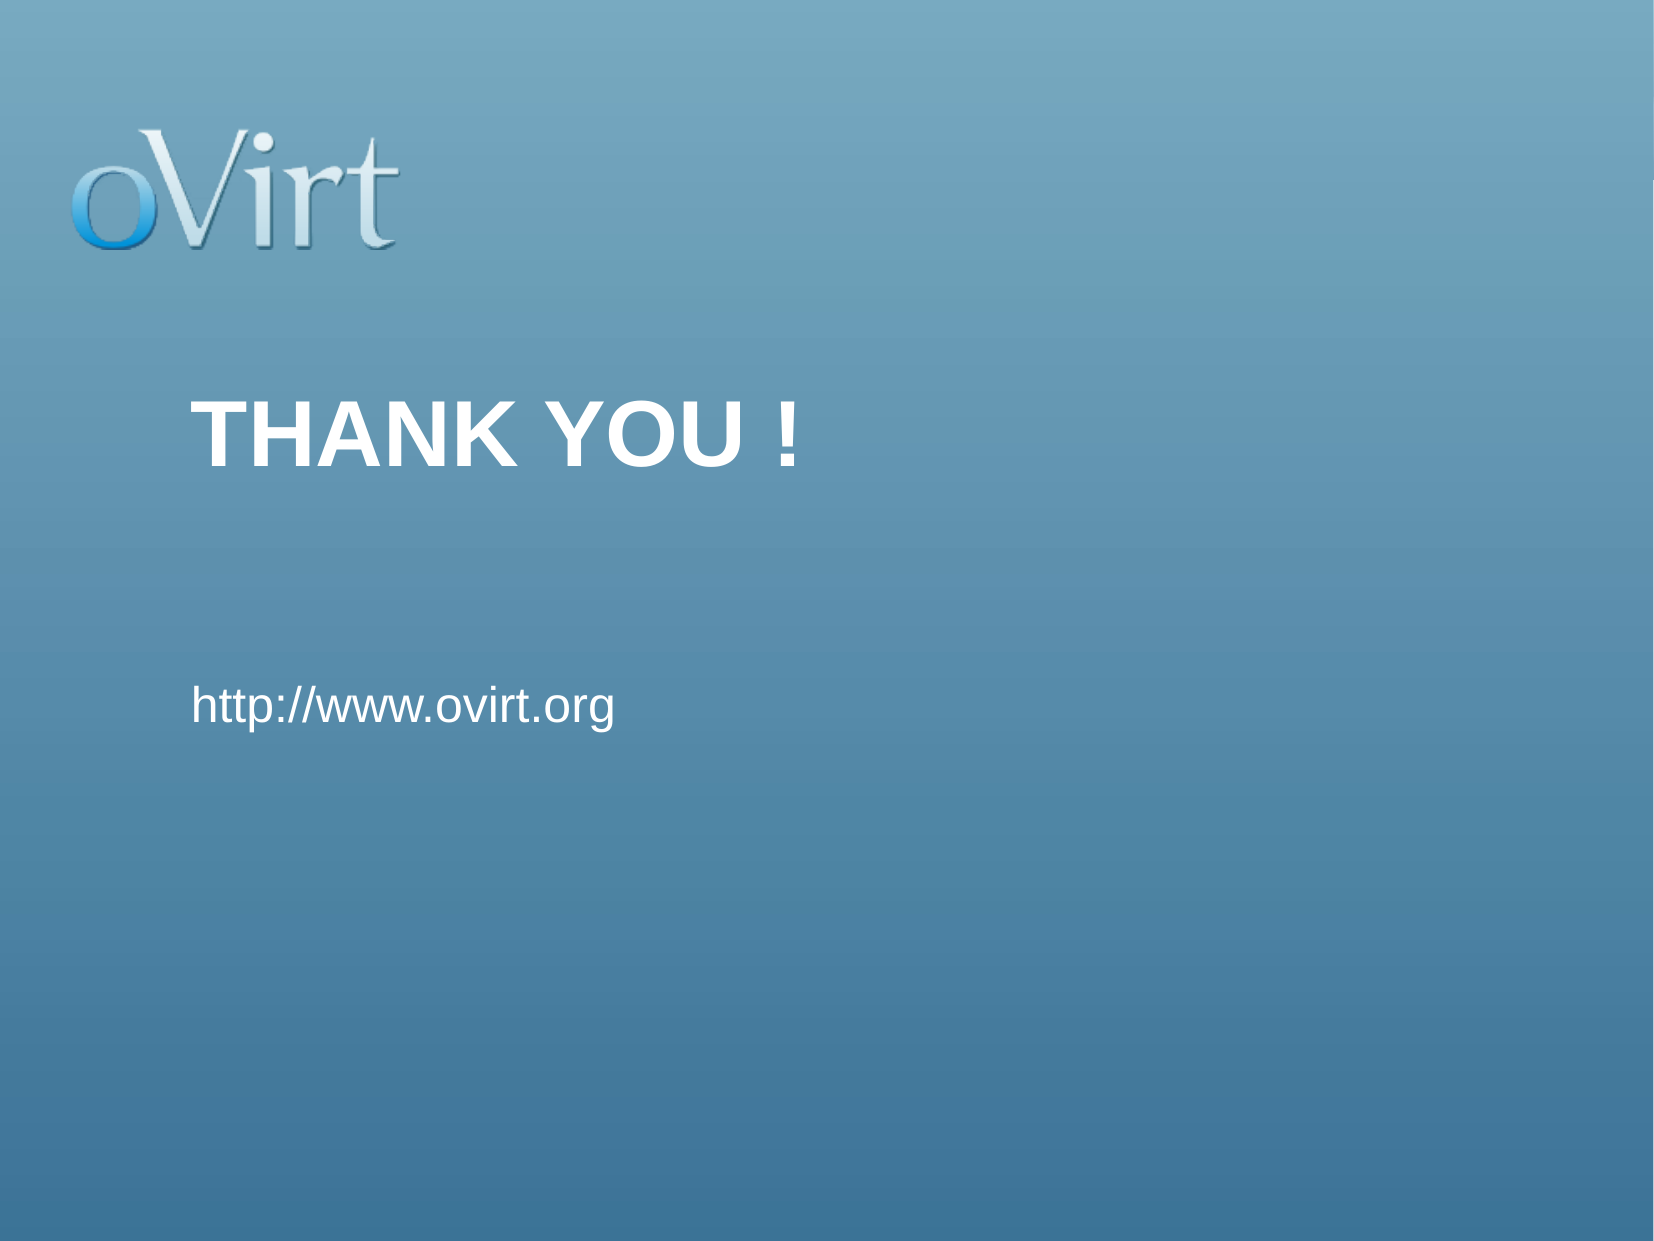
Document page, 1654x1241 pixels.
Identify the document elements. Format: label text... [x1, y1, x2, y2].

text_box http://www.ovirt.org [176, 669, 1549, 852]
text_box THANK YOU ! [175, 374, 1549, 510]
picture [0, 0, 1654, 1241]
